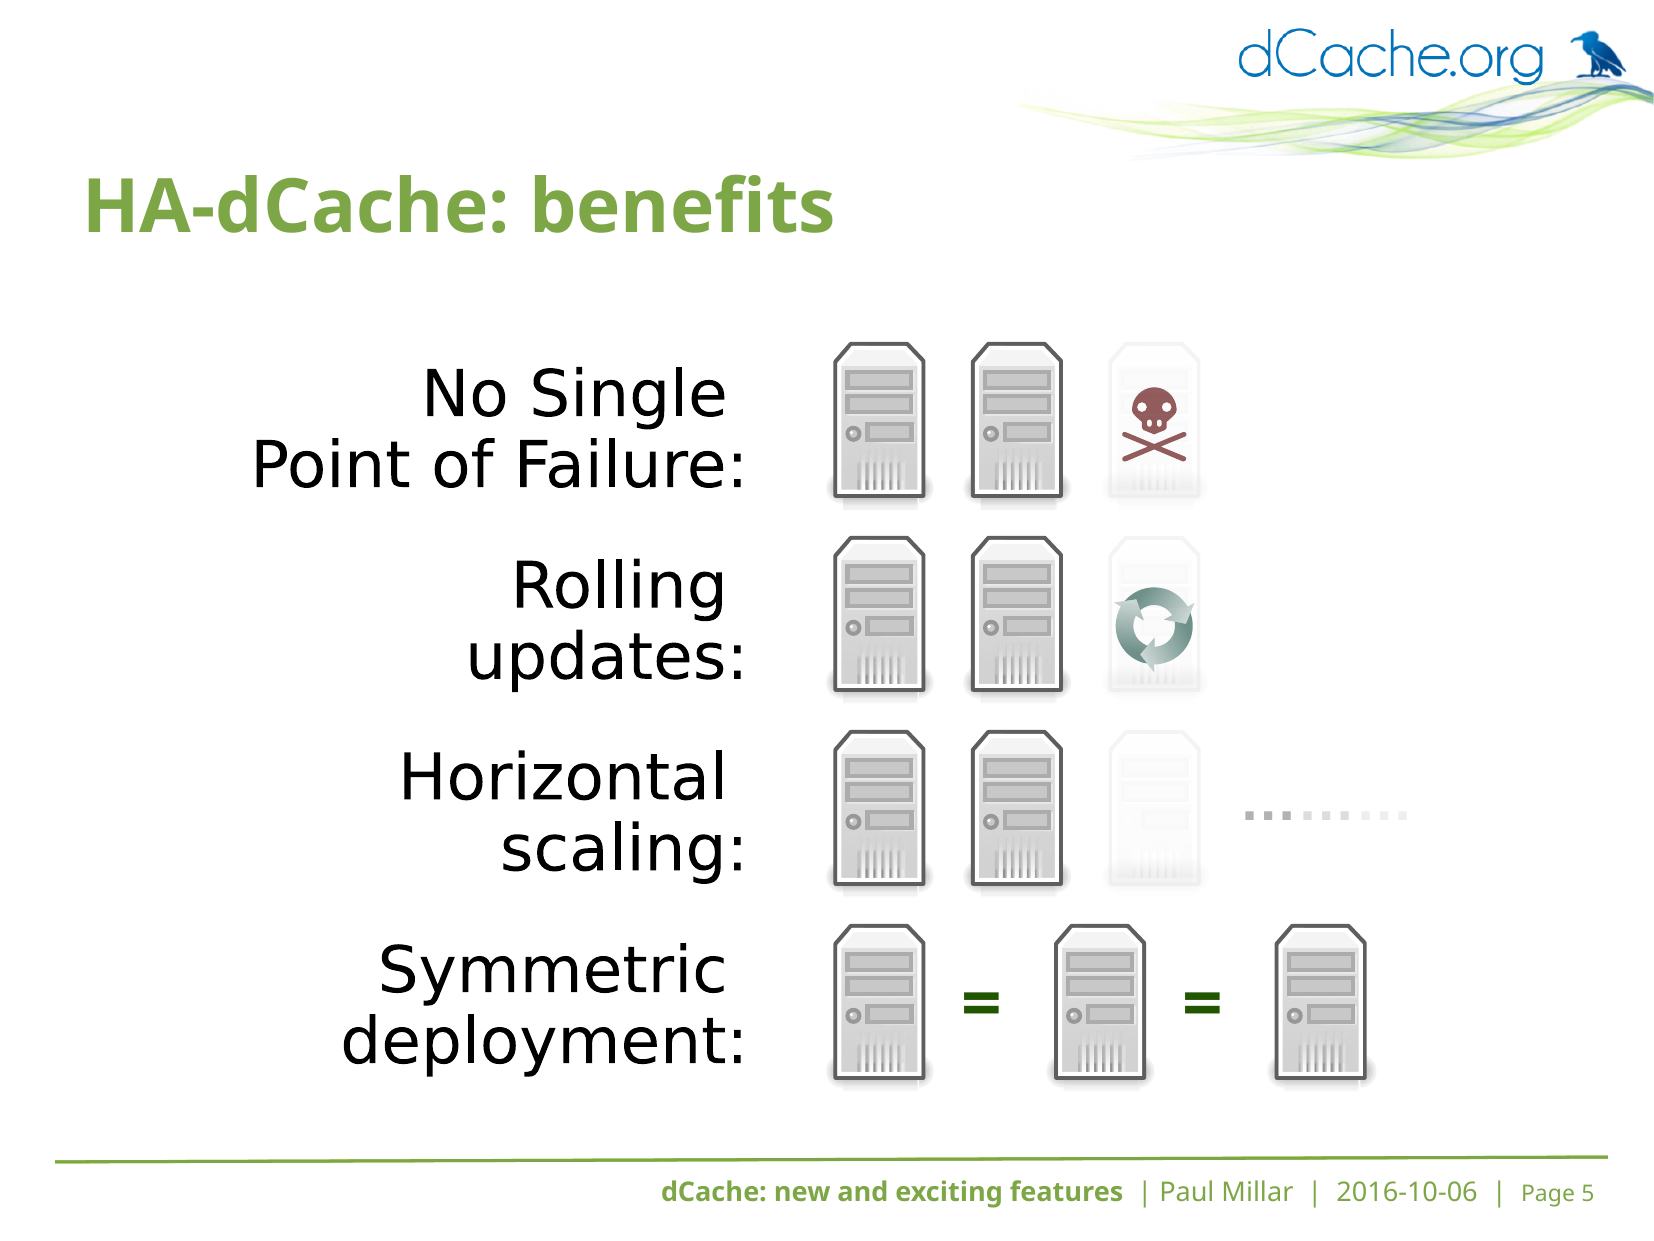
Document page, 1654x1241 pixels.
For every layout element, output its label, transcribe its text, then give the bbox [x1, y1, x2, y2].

text_box ……… [1224, 760, 1435, 840]
picture [256, 341, 1415, 1092]
title HA-dCache: benefits [82, 156, 1605, 251]
picture [956, 16, 1654, 169]
